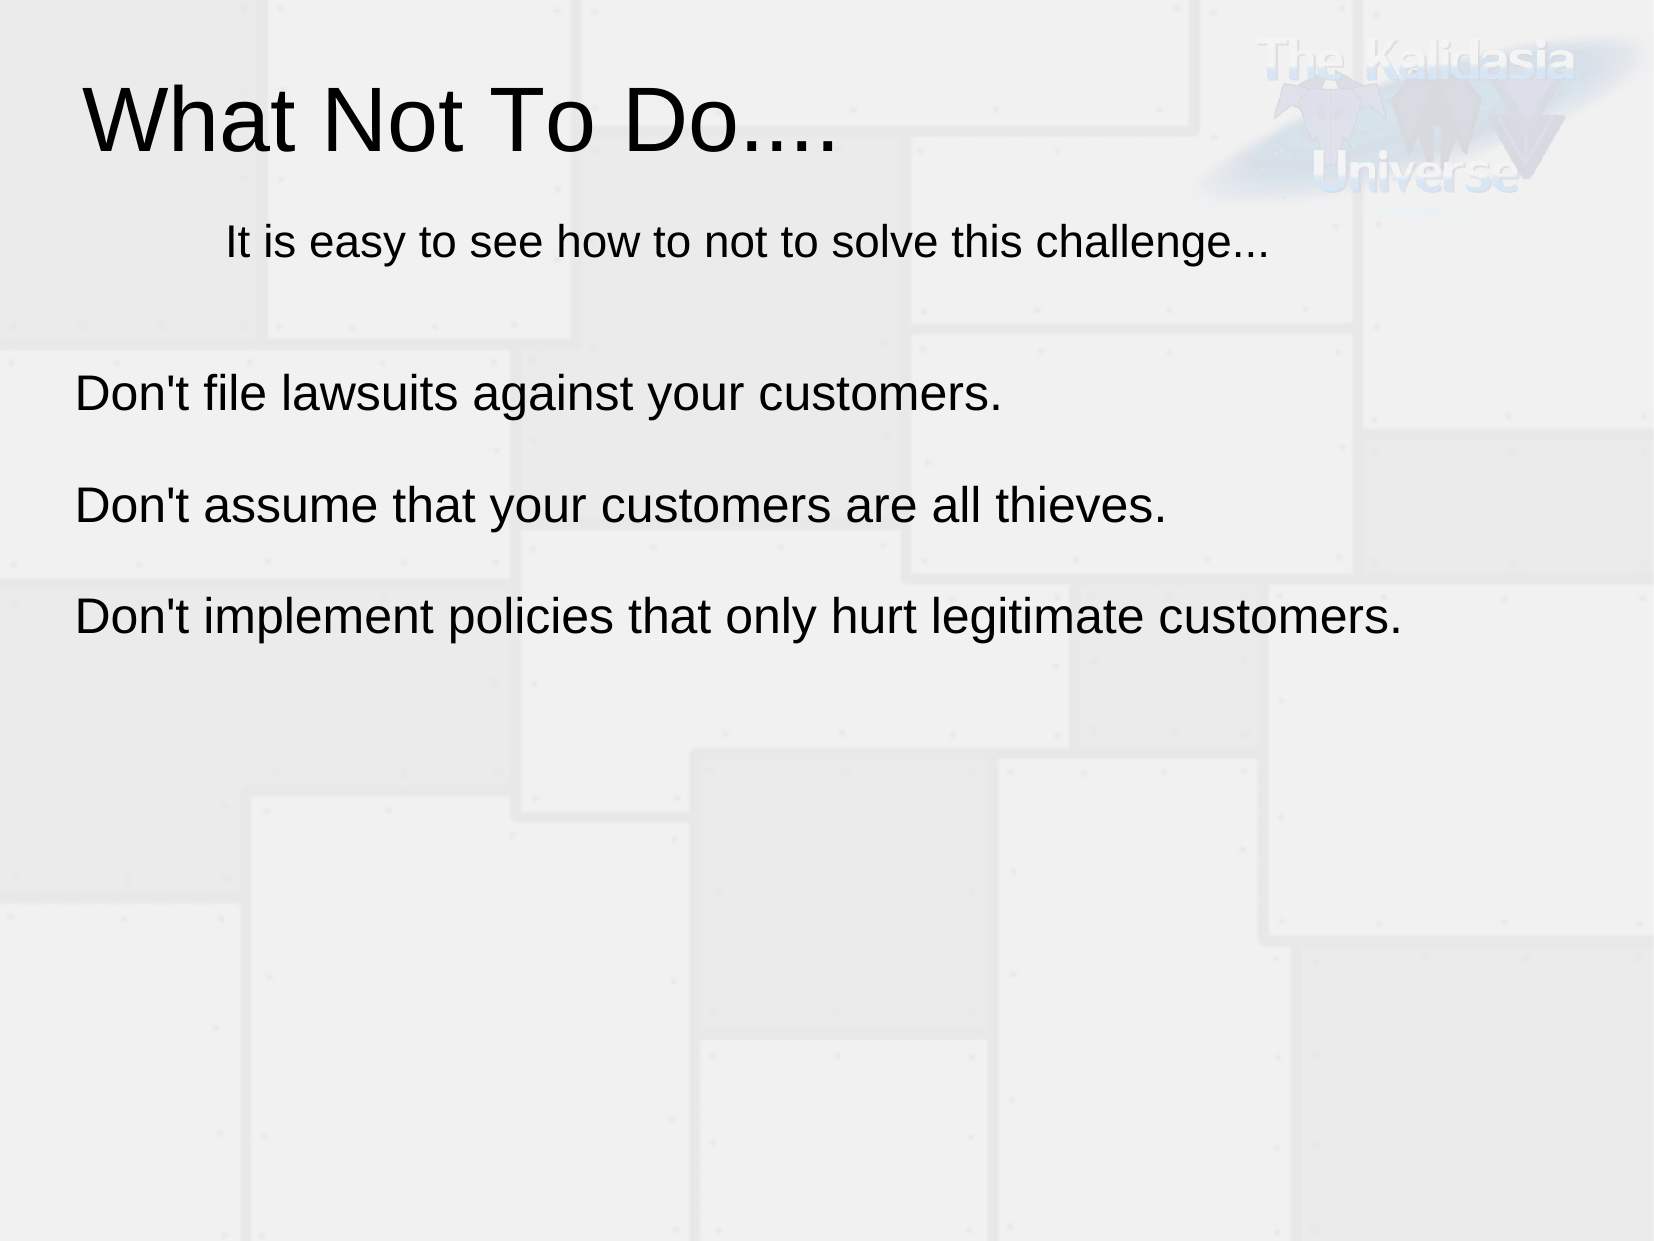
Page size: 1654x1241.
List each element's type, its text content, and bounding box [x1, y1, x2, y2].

title What Not To Do.... [82, 59, 1571, 176]
text_box It is easy to see how to not to solve this challenge... [224, 210, 1605, 271]
picture [0, 0, 1654, 1241]
text_box Don't file lawsuits against your customers. Don't assume that your customers are all thieves. Don't implement policies that only hurt legitimate customers. [59, 355, 1590, 1065]
